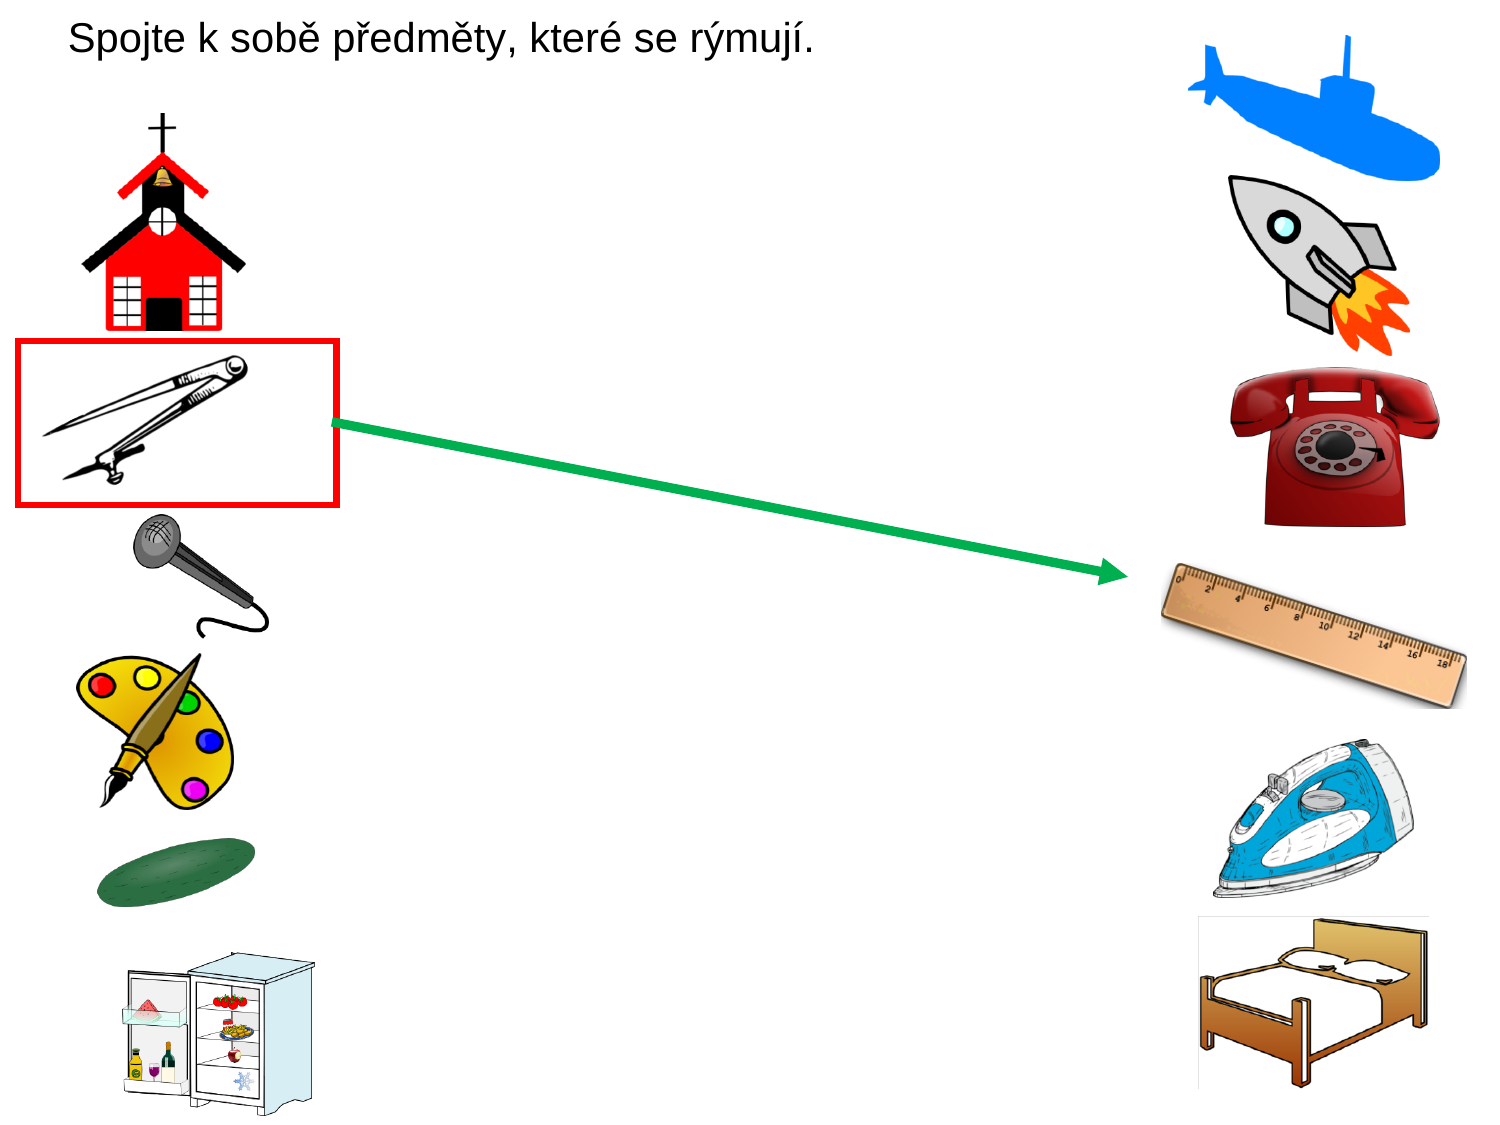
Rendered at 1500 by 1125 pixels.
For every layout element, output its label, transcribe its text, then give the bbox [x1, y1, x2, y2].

picture [40, 344, 269, 502]
picture [1188, 35, 1440, 356]
picture [122, 952, 315, 1116]
picture [0, 113, 246, 331]
picture [133, 514, 269, 639]
text_box Spojte k sobě předměty, které se rýmují. [53, 2, 831, 69]
picture [1213, 739, 1414, 898]
picture [1227, 367, 1440, 527]
picture [1198, 916, 1429, 1089]
picture [97, 838, 255, 907]
picture [76, 653, 234, 810]
picture [1161, 563, 1467, 709]
